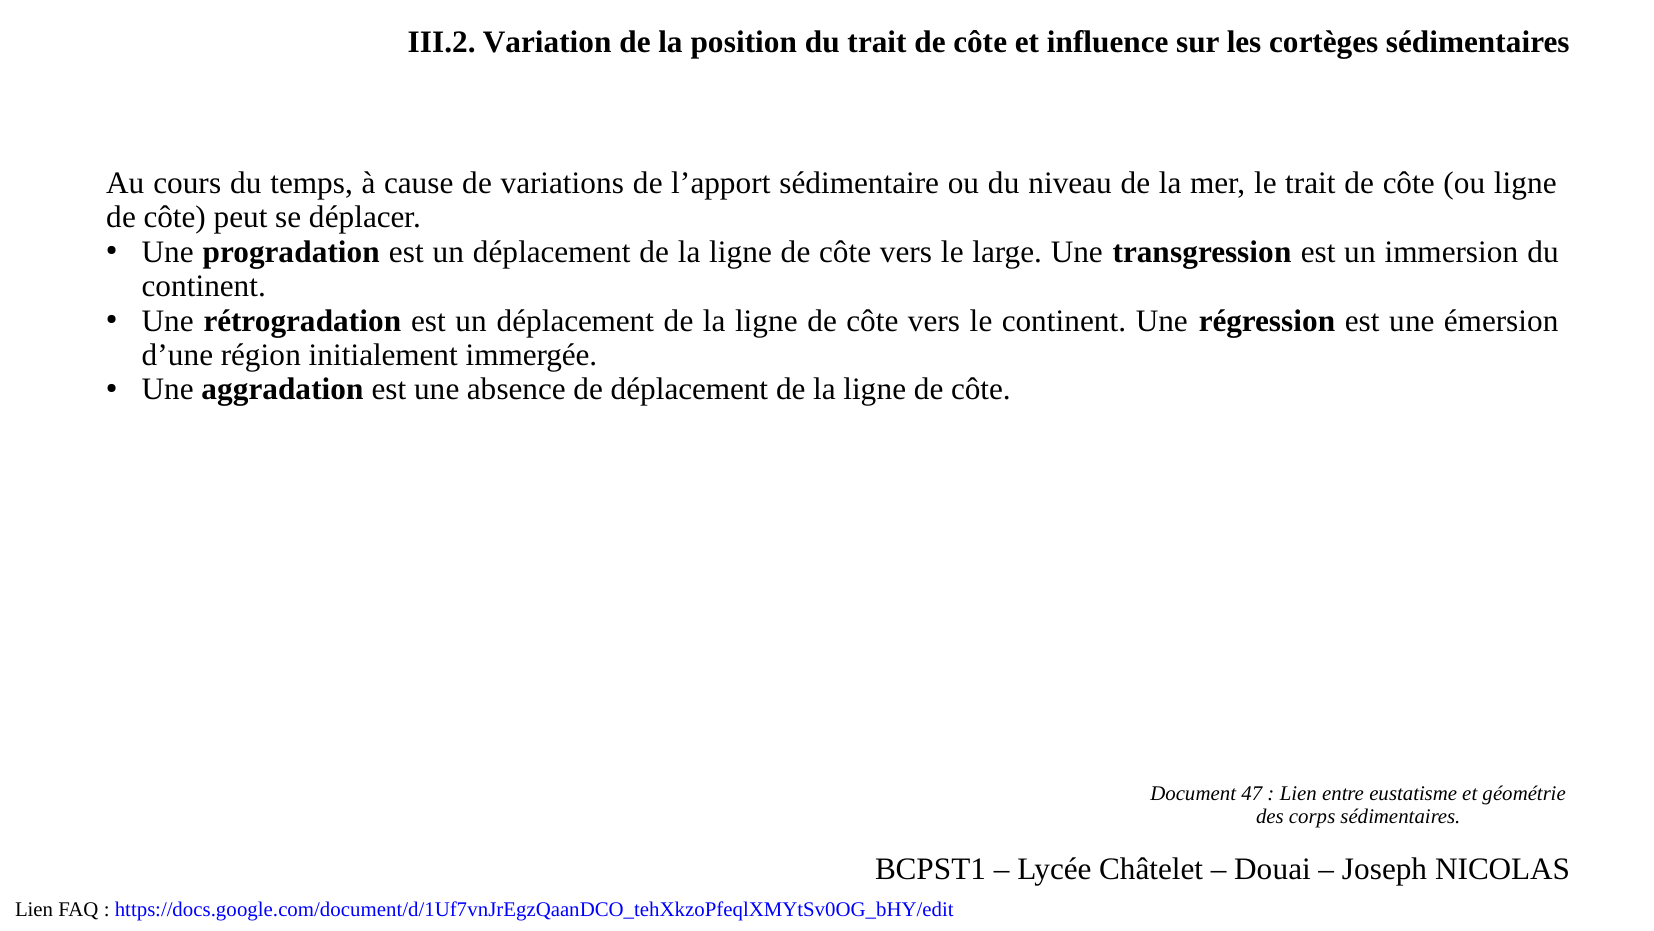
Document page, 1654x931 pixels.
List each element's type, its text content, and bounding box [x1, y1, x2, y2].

text_box Au cours du temps, à cause de variations de l’apport sédimentaire ou du niveau de la mer, le trait de côte (ou ligne de côte) peut se déplacer. Une progradation est un déplacement de la ligne de côte vers le large. Une transgression est un immersion du continent. Une rétrogradation est un déplacement de la ligne de côte vers le continent. Une régression est une émersion d’une région initialement immergée. Une aggradation est une absence de déplacement de la ligne de côte. [106, 165, 1560, 442]
text_box BCPST1 – Lycée Châtelet – Douai – Joseph NICOLAS [637, 832, 1571, 905]
text_box Document 47 : Lien entre eustatisme et géométrie des corps sédimentaires. [1139, 758, 1577, 851]
text_box III.2. Variation de la position du trait de côte et influence sur les cortèges sédimentaires [401, 5, 1572, 78]
text_box Lien FAQ : https://docs.google.com/document/d/1Uf7vnJrEgzQaanDCO_tehXkzoPfeqlXMYtSv0OG_bHY/edit [0, 897, 993, 931]
